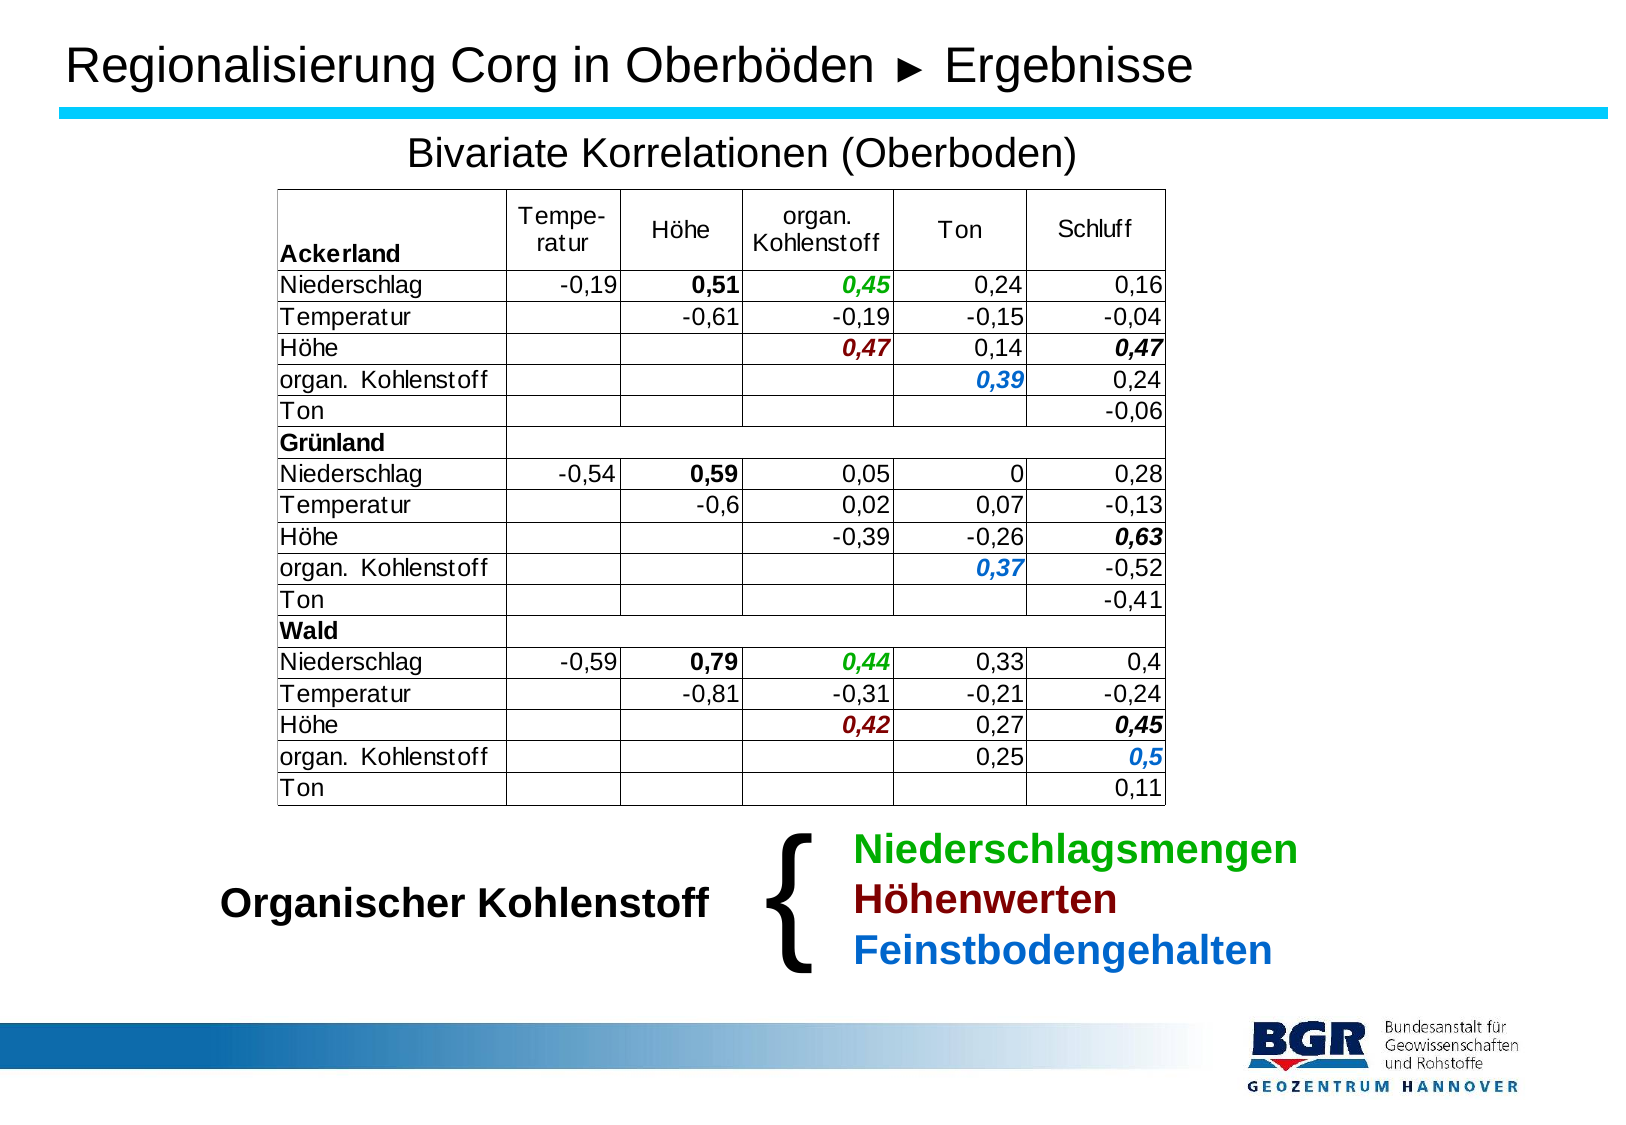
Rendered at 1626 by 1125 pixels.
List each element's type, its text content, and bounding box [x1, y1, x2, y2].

text_box Regionalisierung Corg in Oberböden ► Ergebnisse [50, 24, 1224, 101]
text_box Niederschlagsmengen Höhenwerten Feinstbodengehalten [838, 814, 1341, 980]
text_box Bivariate Korrelationen (Oberboden) [392, 118, 1093, 183]
picture [0, 1016, 1590, 1100]
text_box { [738, 785, 830, 981]
text_box Organischer Kohlenstoff [205, 868, 725, 934]
chart [277, 188, 1301, 807]
